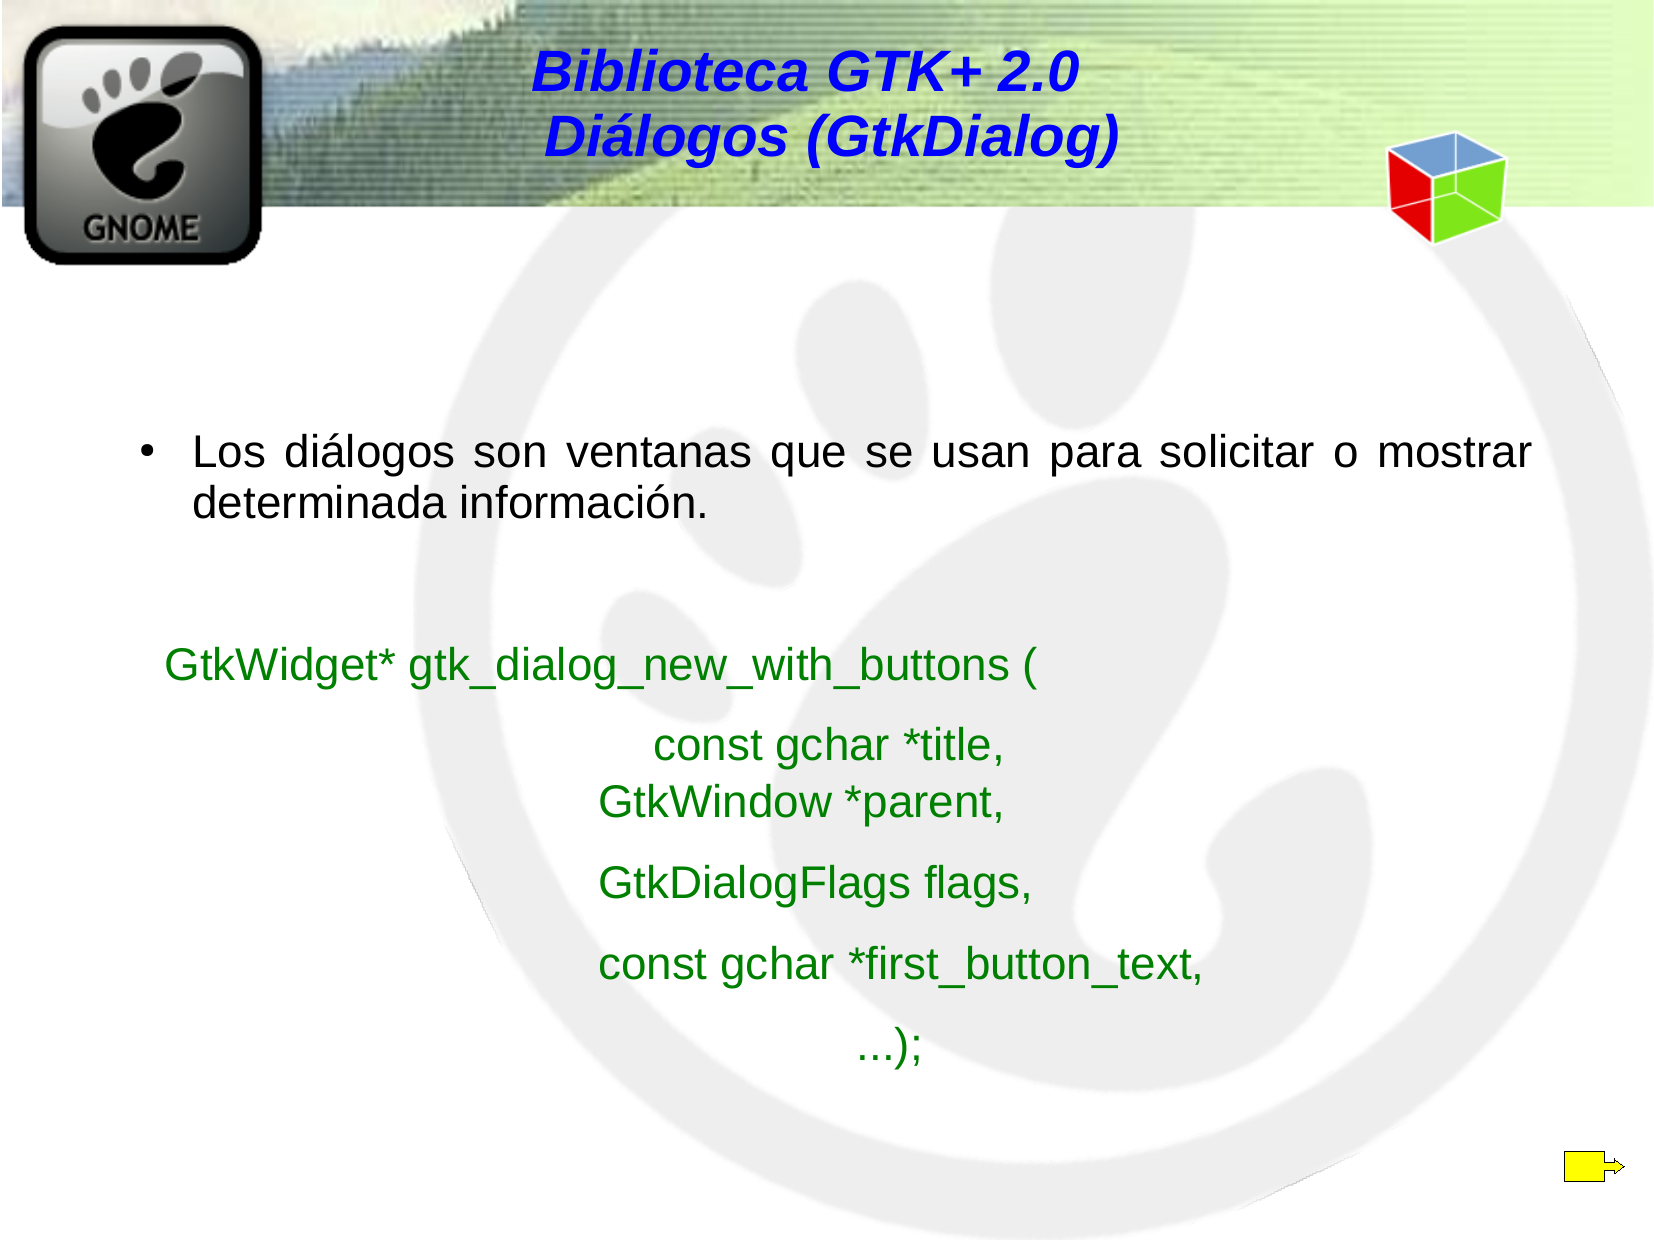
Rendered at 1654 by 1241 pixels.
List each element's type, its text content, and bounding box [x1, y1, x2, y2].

picture [2, 0, 1654, 1240]
list Los diálogos son ventanas que se usan para solicitar o mostrar determinada información. GtkWidget* gtk_dialog_new_with_buttons ( const gchar *title, GtkWindow *parent, GtkDialogFlags flags, const gchar *first_button_text, ...); [121, 344, 1534, 1127]
text_box [1564, 1151, 1625, 1182]
title Biblioteca GTK+ 2.0 Diálogos (GtkDialog) [236, 0, 1359, 208]
